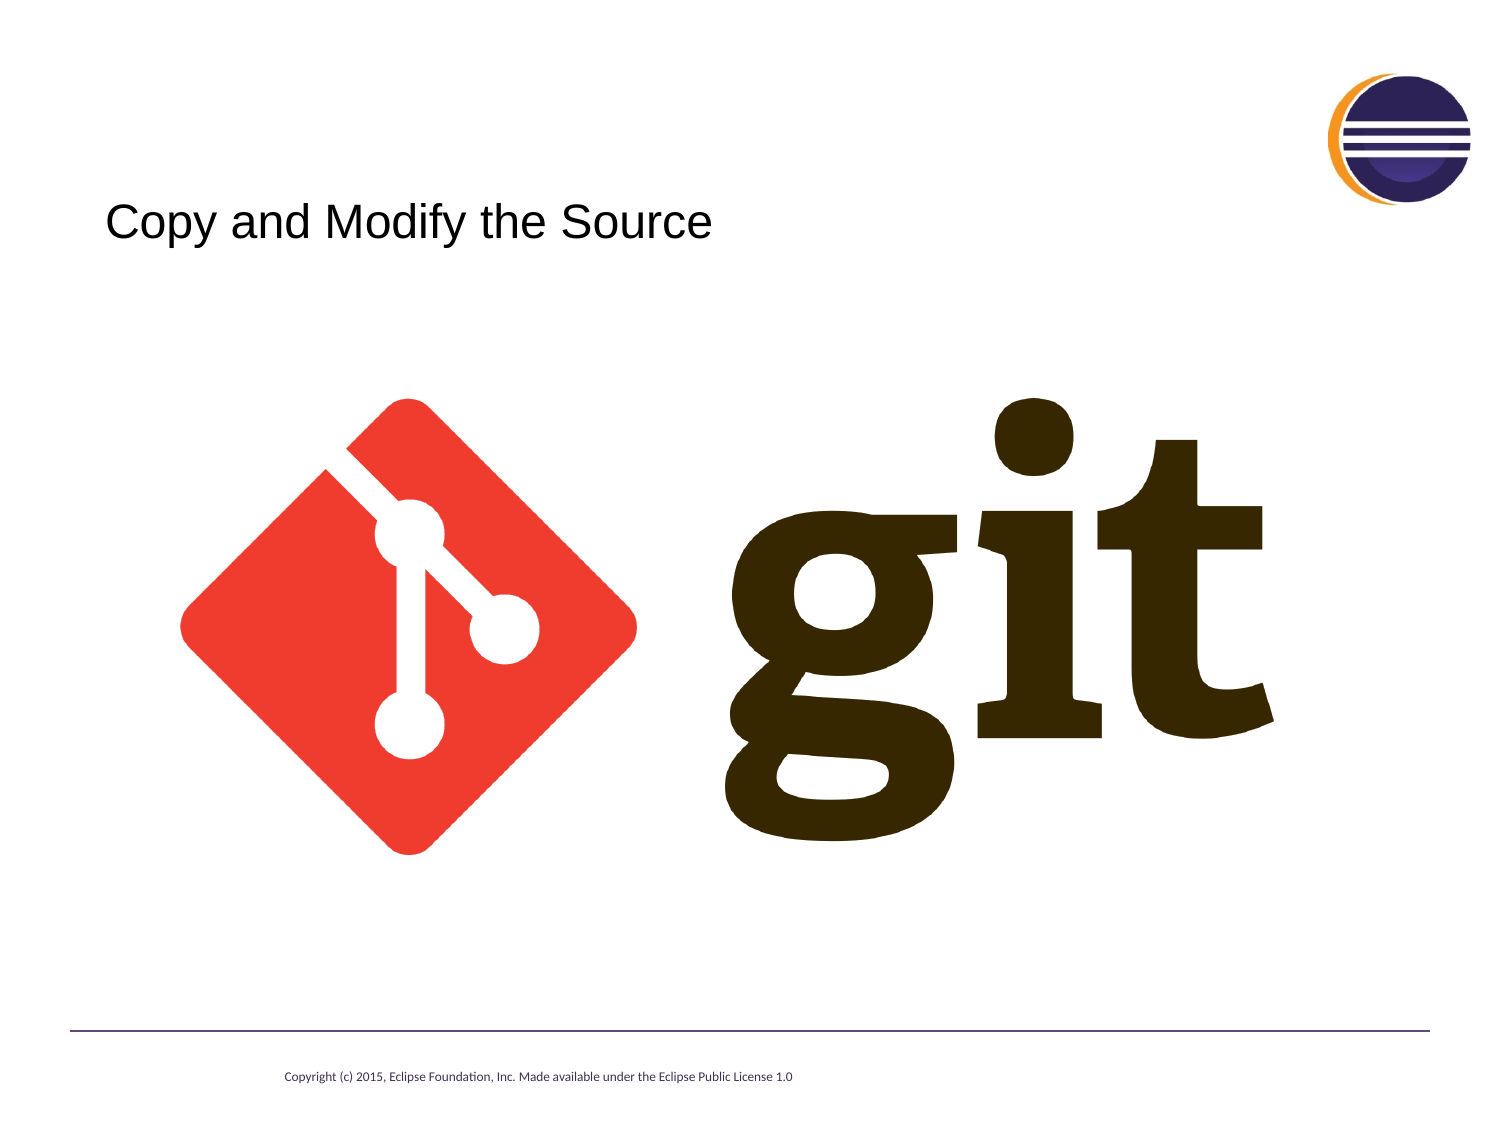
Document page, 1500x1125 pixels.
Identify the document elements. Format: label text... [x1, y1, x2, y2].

title Copy and Modify the Source [105, 88, 1381, 330]
picture [180, 398, 1274, 856]
picture [1328, 68, 1471, 210]
